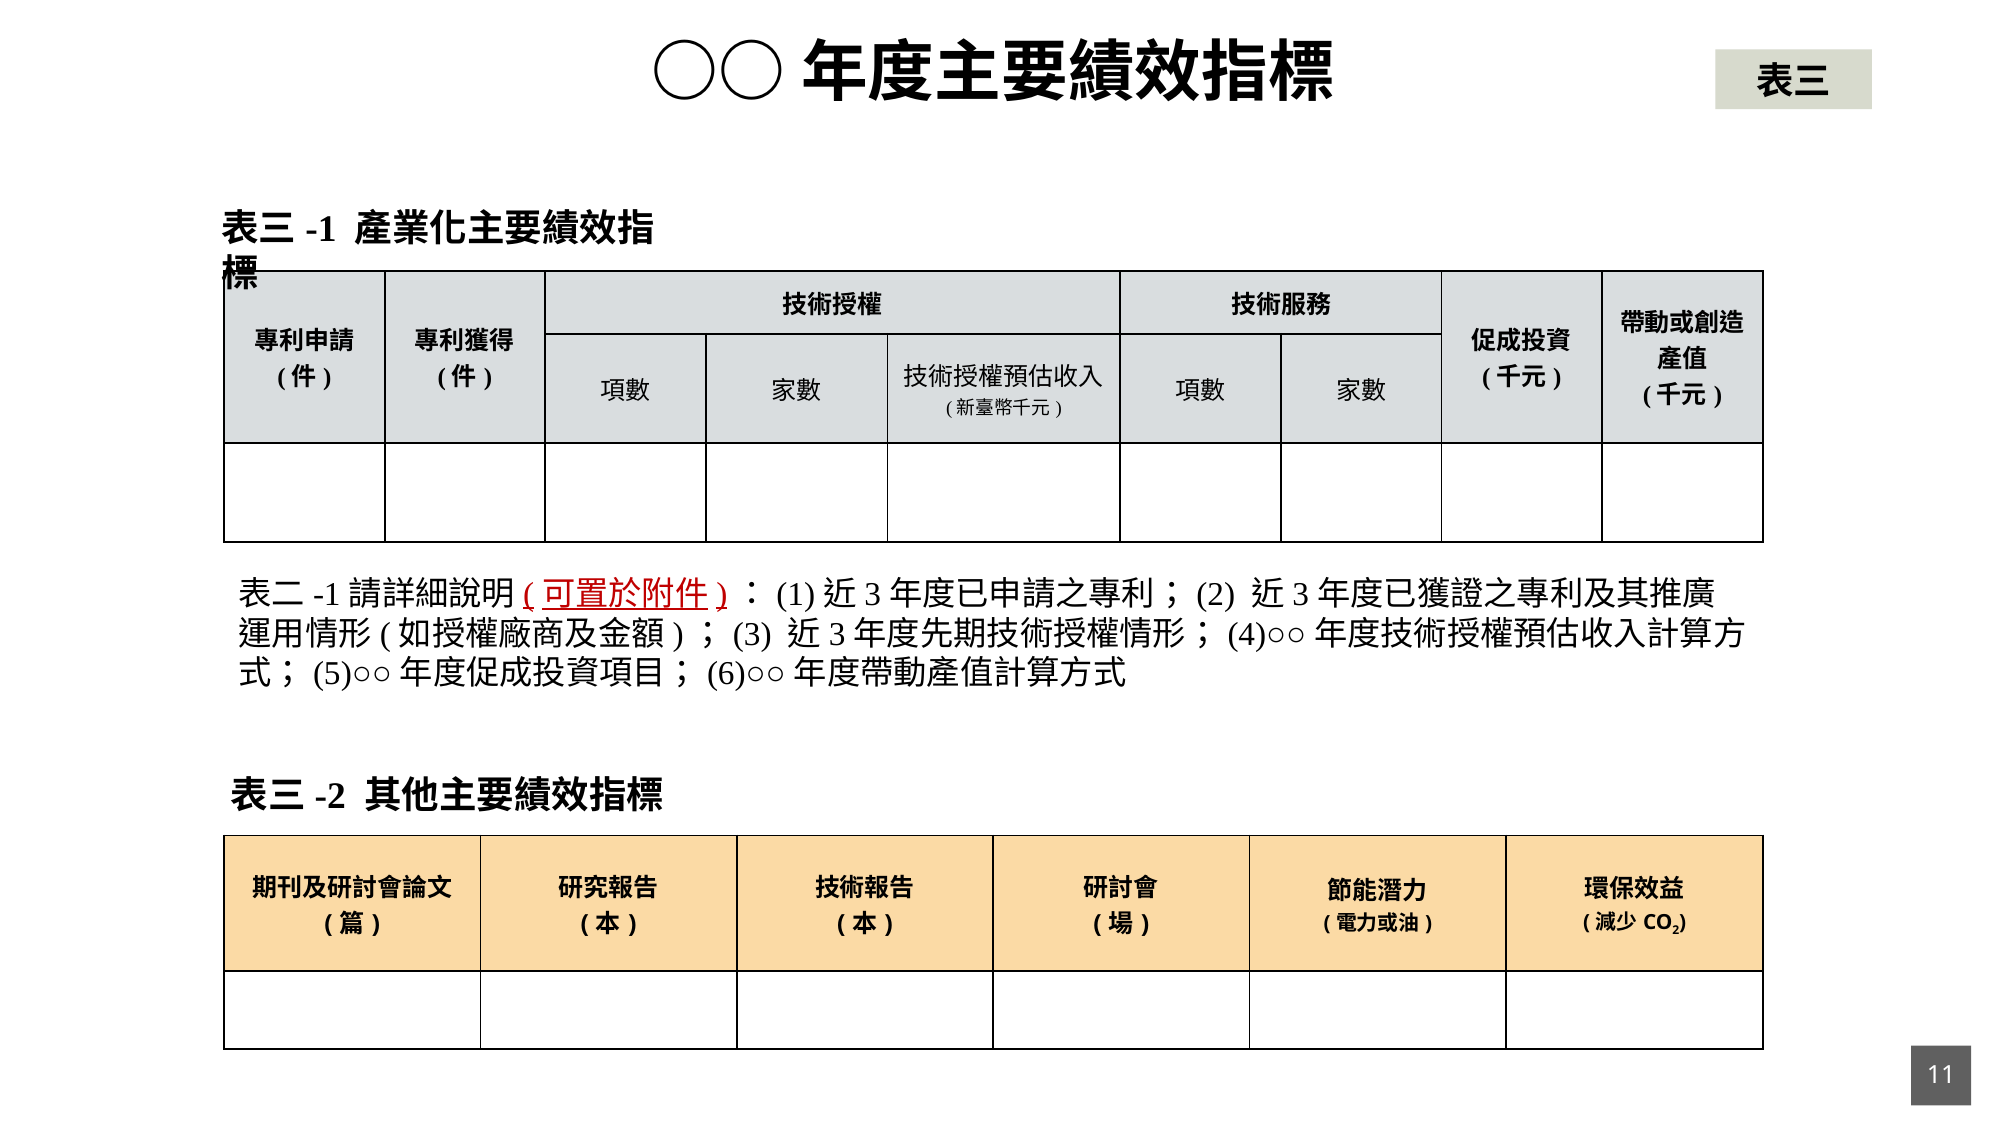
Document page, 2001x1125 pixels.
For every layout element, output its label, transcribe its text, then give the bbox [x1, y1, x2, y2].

text_box ○○年度主要績效指標 [637, 21, 1350, 117]
table_cell [225, 444, 384, 541]
table_cell 技術授權預估收入 (新臺幣千元) [888, 335, 1119, 442]
table_cell [1250, 972, 1505, 1048]
table_header 帶動或創造產值 (千元) [1603, 272, 1762, 442]
text_box 表三 [1715, 49, 1872, 110]
table_cell [1282, 444, 1441, 541]
table_header 研究報告 (本) [481, 836, 736, 970]
table_header 促成投資 (千元) [1442, 272, 1601, 442]
table_cell [707, 444, 887, 541]
table_header 專利申請 (件) [225, 302, 384, 442]
text_box 表三-1 產業化主要績效指標 [206, 196, 696, 302]
table_cell [225, 972, 480, 1048]
table_cell [1121, 444, 1280, 541]
table_cell 項數 [546, 335, 705, 442]
text_box 表三-2 其他主要績效指標 [215, 763, 705, 824]
table_cell [1442, 444, 1601, 541]
table_cell [1507, 972, 1762, 1048]
table_header 研討會 (場) [994, 836, 1249, 970]
table_header 技術授權 [546, 272, 1119, 333]
table_cell [546, 444, 705, 541]
table_header 專利獲得 (件) [386, 302, 544, 442]
table_header 節能潛力 (電力或油) [1250, 836, 1505, 970]
table_cell 家數 [707, 335, 887, 442]
table_header 技術報告 (本) [738, 836, 992, 970]
table_cell [888, 444, 1119, 541]
table_cell [481, 972, 736, 1048]
table_cell 項數 [1121, 335, 1280, 442]
table_cell [738, 972, 992, 1048]
table_cell [994, 972, 1249, 1048]
table_cell 家數 [1282, 335, 1441, 442]
table_header 技術服務 [1121, 272, 1441, 333]
text_box 表二-1請詳細說明(可置於附件)：(1)近3年度已申請之專利；(2) 近3年度已獲證之專利及其推廣運用情形(如授權廠商及金額)；(3) 近3年度先期技術授權情形；(4)○○年度技術授權預估收入計算方式；(5)○○年度促成投資項目；(6)○○年度帶動產值計算方式 [223, 564, 1763, 699]
table_cell [1603, 444, 1762, 541]
slide_number <編號> [1911, 1045, 1972, 1106]
table_header 期刊及研討會論文 (篇) [225, 836, 480, 970]
table_header 環保效益 (減少CO2) [1507, 836, 1762, 970]
table_cell [386, 444, 544, 541]
